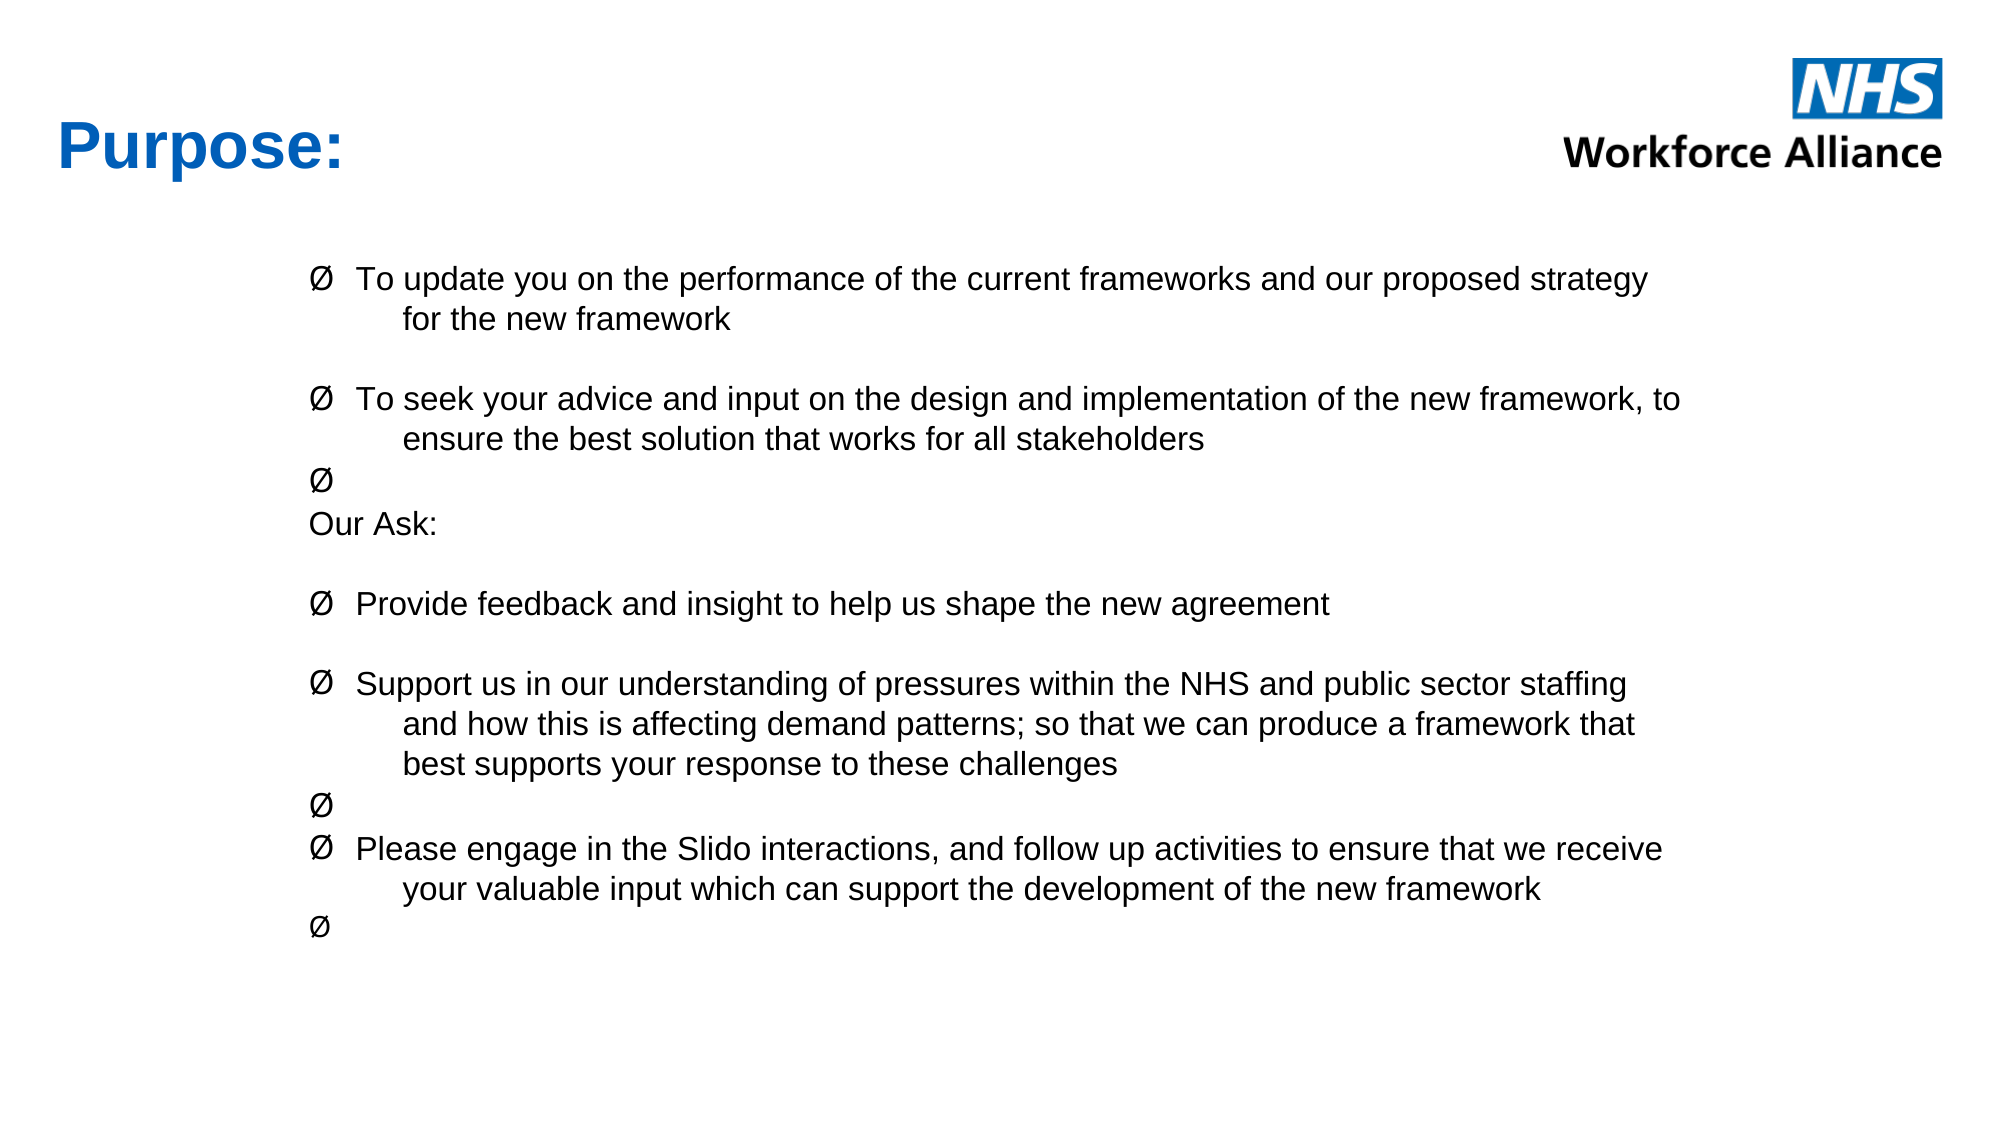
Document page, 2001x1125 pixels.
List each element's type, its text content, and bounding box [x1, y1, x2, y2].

title Purpose: [56, 90, 748, 182]
text_box To update you on the performance of the current frameworks and our proposed strategy for the new framework To seek your advice and input on the design and implementation of the new framework, to ensure the best solution that works for all stakeholders Our Ask: Provide feedback and insight to help us shape the new agreement Support us in our understanding of pressures within the NHS and public sector staffing and how this is affecting demand patterns; so that we can produce a framework that best supports your response to these challenges Please engage in the Slido interactions, and follow up activities to ensure that we receive your valuable input which can support the development of the new framework [293, 210, 1700, 948]
picture [1563, 59, 1943, 168]
